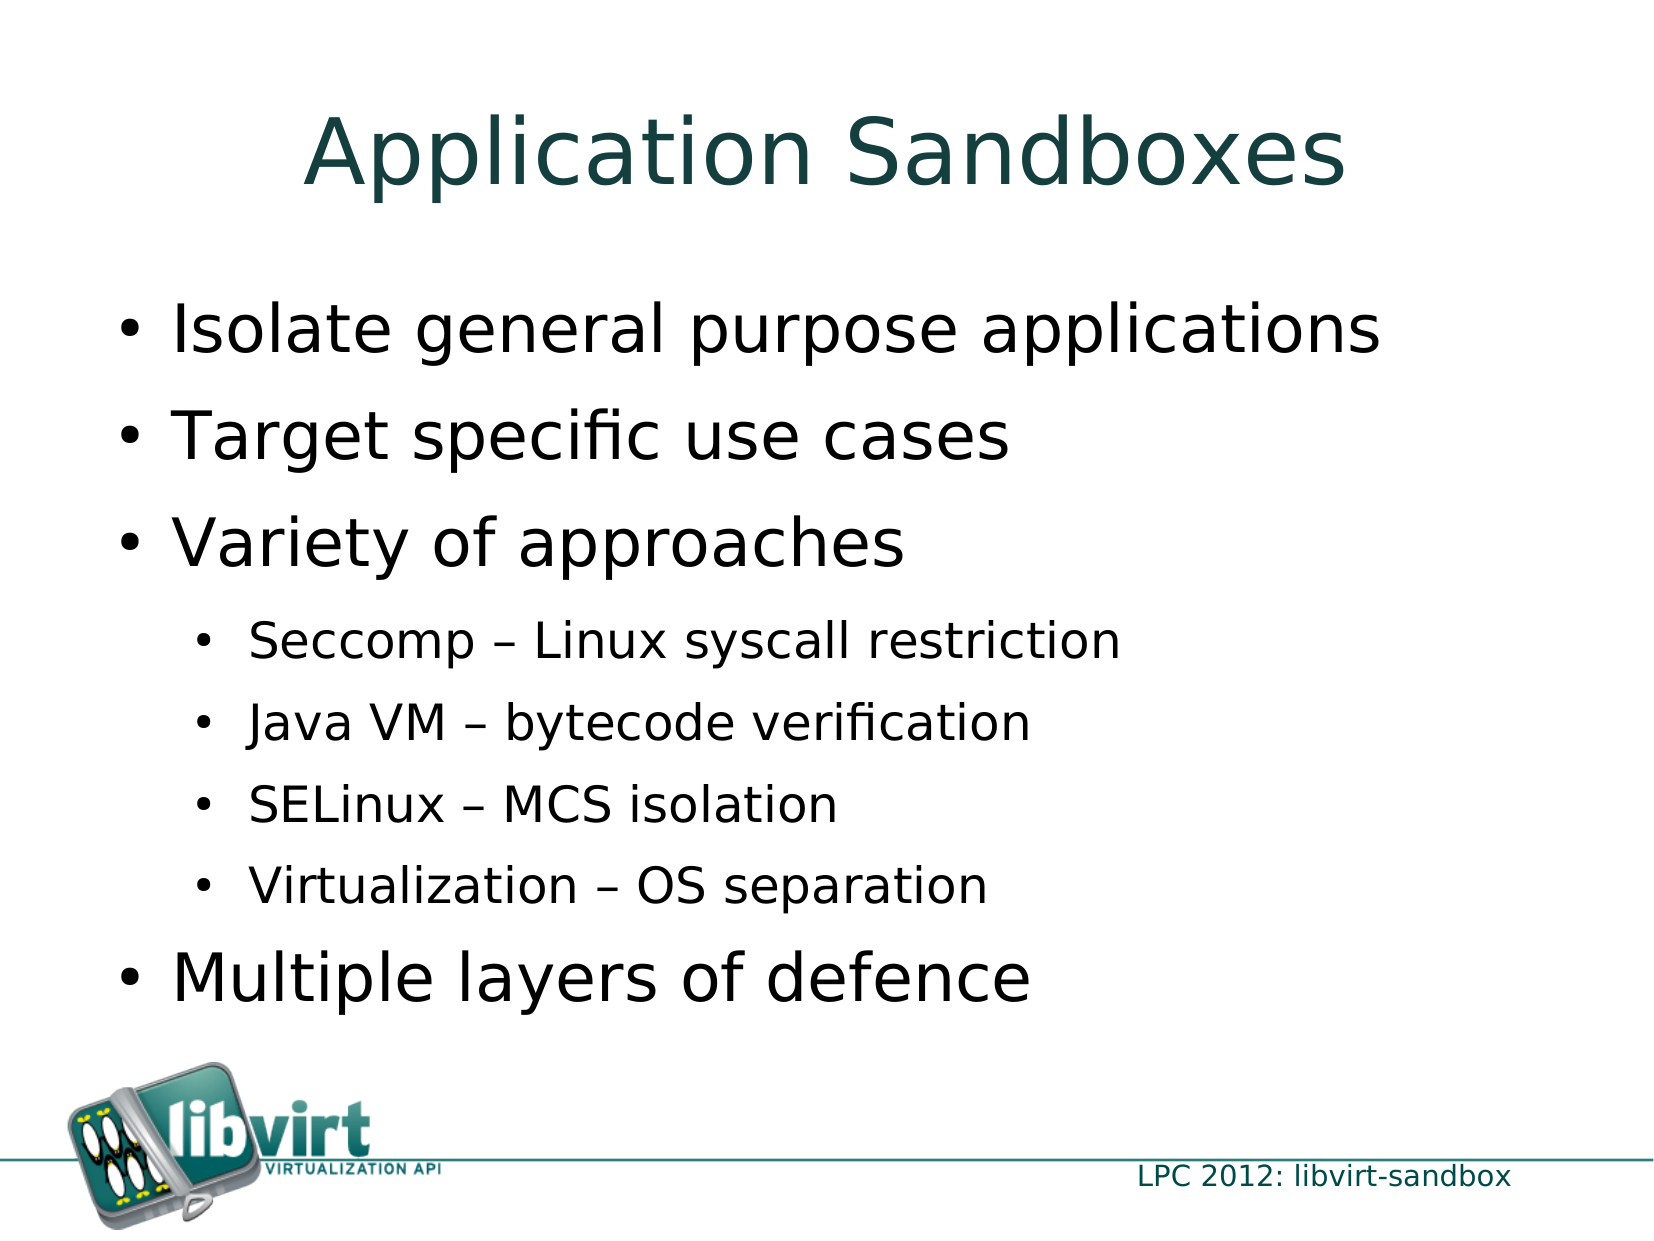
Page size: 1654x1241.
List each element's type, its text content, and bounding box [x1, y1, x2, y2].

title Application Sandboxes [82, 49, 1571, 257]
text_box LPC 2012: libvirt-sandbox [1122, 1151, 1654, 1211]
list Isolate general purpose applications Target specific use cases Variety of approaches Seccomp – Linux syscall restriction Java VM – bytecode verification SELinux – MCS isolation Virtualization – OS separation Multiple layers of defence [82, 290, 1571, 1062]
picture [0, 1062, 1654, 1230]
